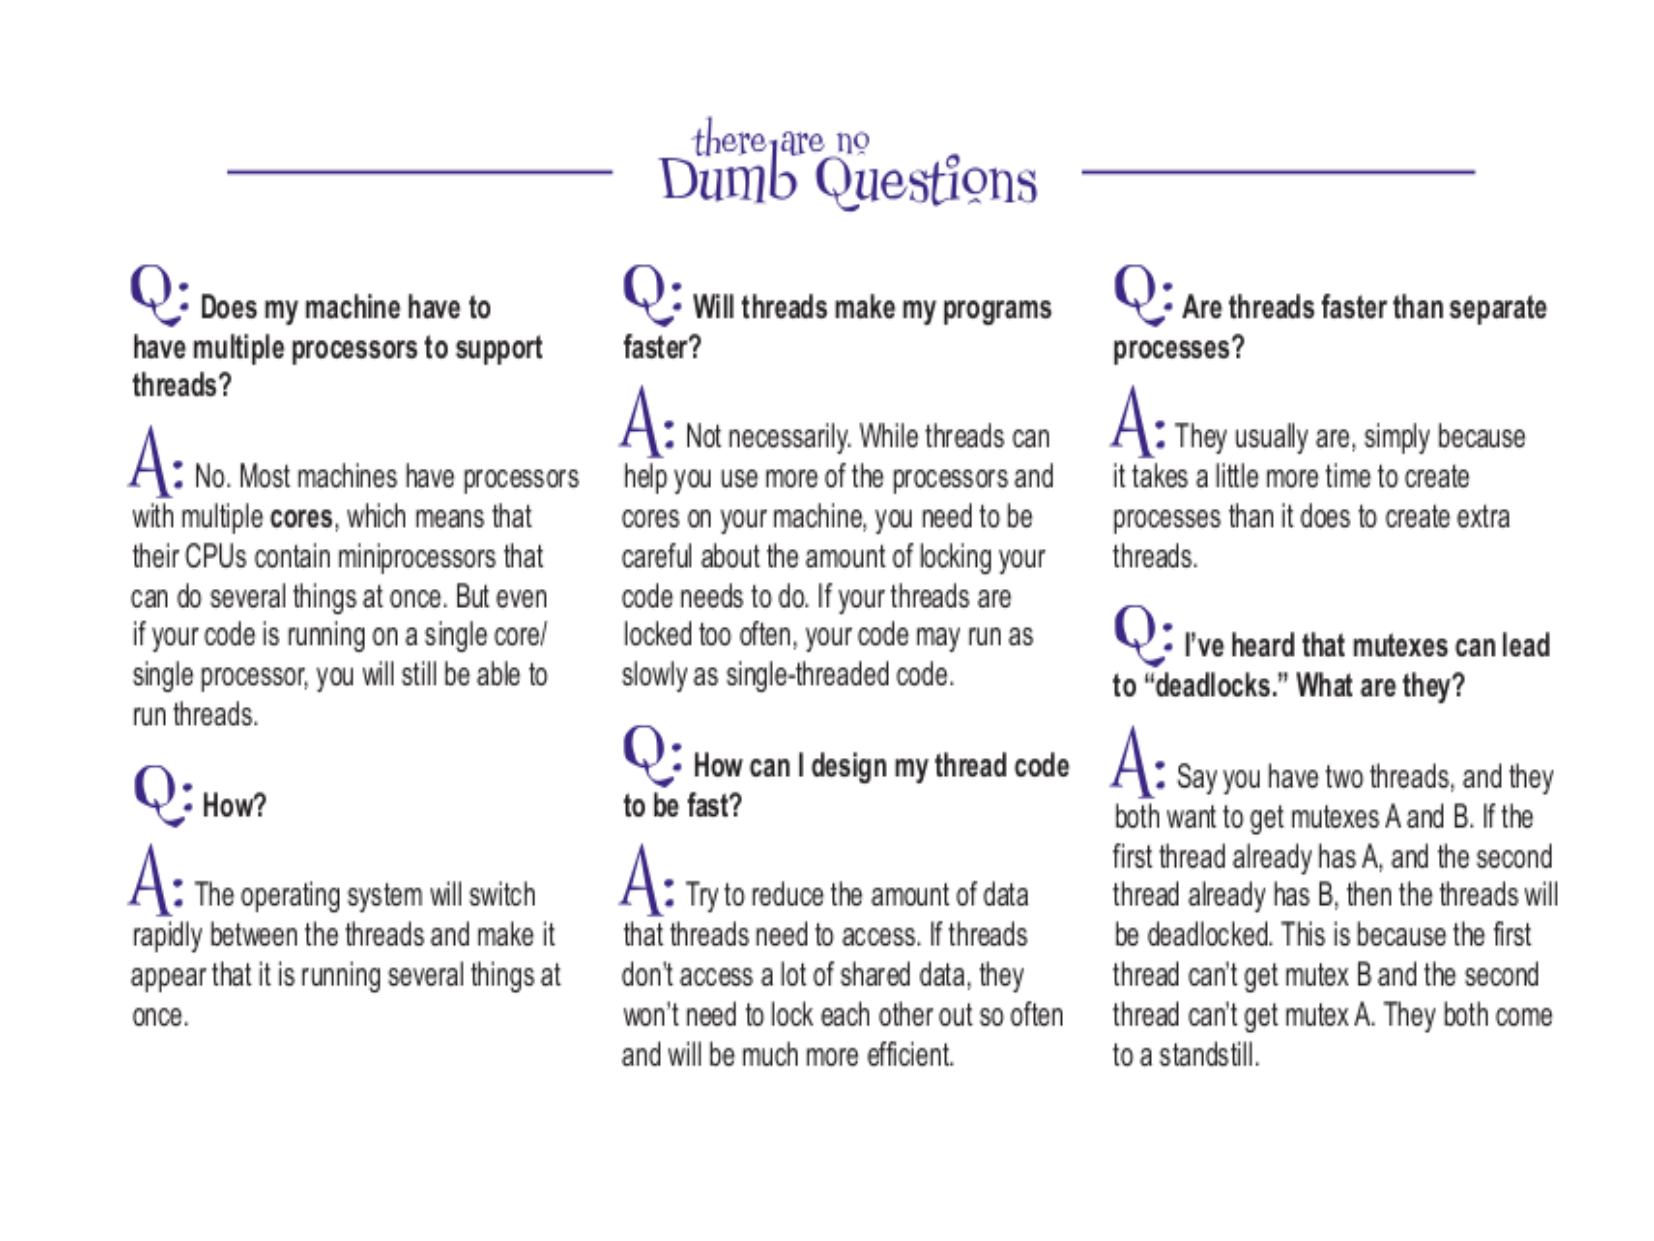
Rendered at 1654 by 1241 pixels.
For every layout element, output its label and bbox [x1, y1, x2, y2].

picture [106, 94, 1583, 1123]
